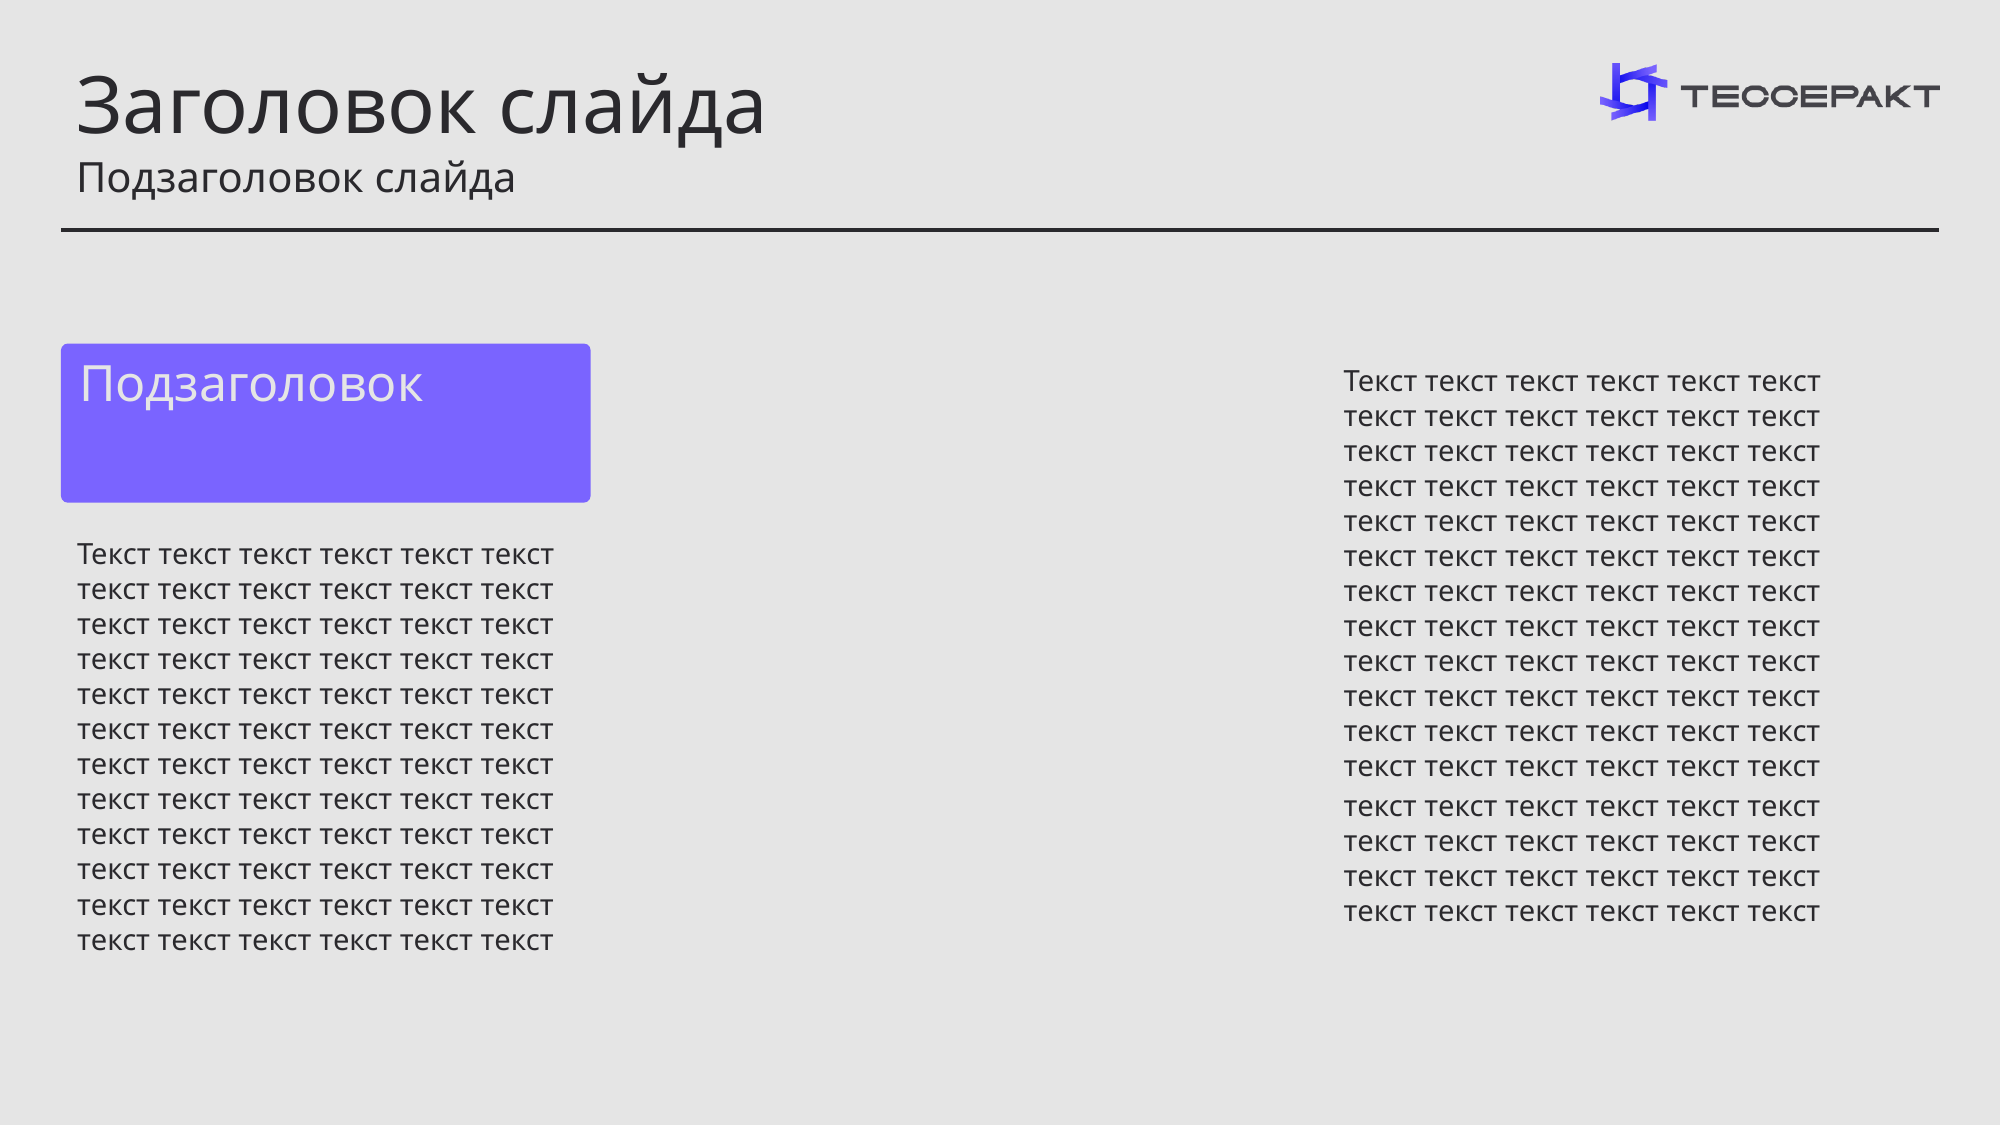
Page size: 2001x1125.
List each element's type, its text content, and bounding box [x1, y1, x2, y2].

picture [1600, 63, 1940, 121]
list Текст текст текст текст текст текст текст текст текст текст текст текст текст текст текст текст текст текст текст текст текст текст текст текст текст текст текст текст текст текст текст текст текст текст текст текст текст текст текст текст текст текст текст текст текст текст текст текст текст текст текст текст текст текст текст текст текст текст текст текст текст текст текст текст текст текст текст текст текст текст текст текст [62, 527, 621, 1034]
list Подзаголовок слайда [60, 152, 768, 237]
list Текст текст текст текст текст текст текст текст текст текст текст текст текст текст текст текст текст текст текст текст текст текст текст текст текст текст текст текст текст текст текст текст текст текст текст текст текст текст текст текст текст текст текст текст текст текст текст текст текст текст текст текст текст текст текст текст текст текст текст текст текст текст текст текст текст текст текст текст текст текст текст текст текст текст текст текст текст текст текст текст текст текст текст текст текст текст текст текст текст текст текст текст текст текст текст текст [1328, 354, 1890, 1004]
title Заголовок слайда [60, 63, 1445, 159]
text_box [60, 343, 591, 503]
list Подзаголовок [64, 343, 473, 473]
